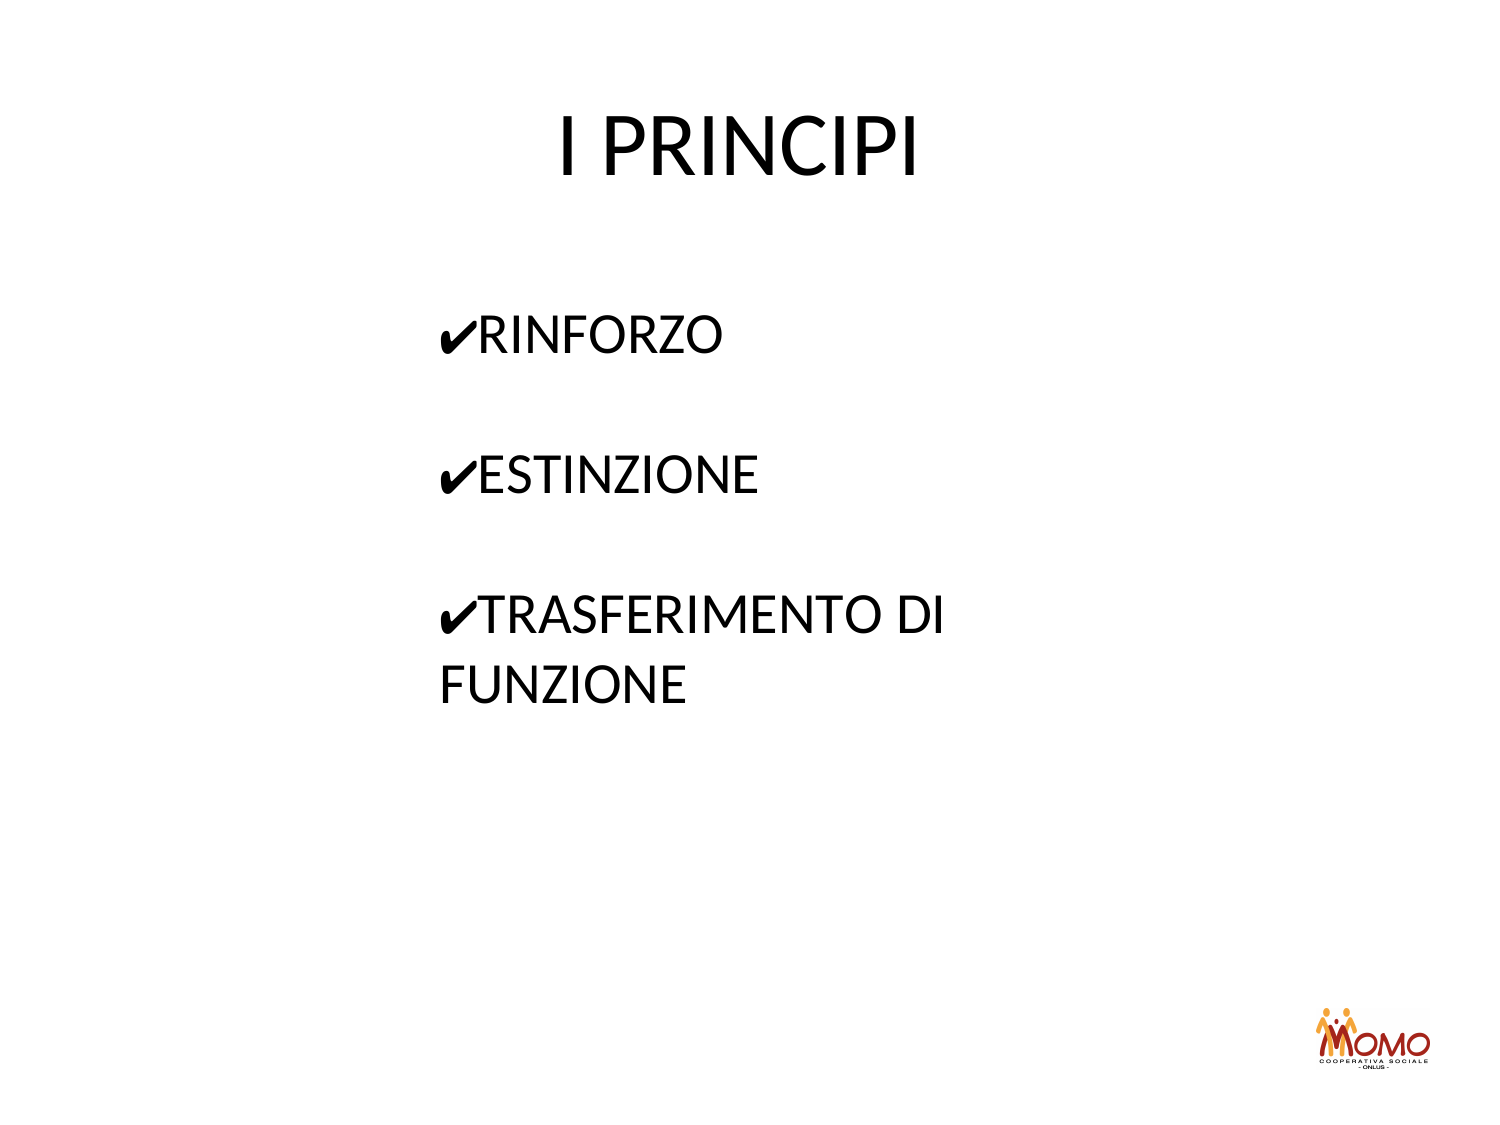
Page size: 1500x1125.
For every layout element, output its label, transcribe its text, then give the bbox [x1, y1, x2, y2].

picture [1316, 1008, 1430, 1070]
text_box ✔RINFORZO ✔ESTINZIONE ✔TRASFERIMENTO DI FUNZIONE [424, 287, 1138, 723]
title I PRINCIPI [75, 45, 1426, 233]
